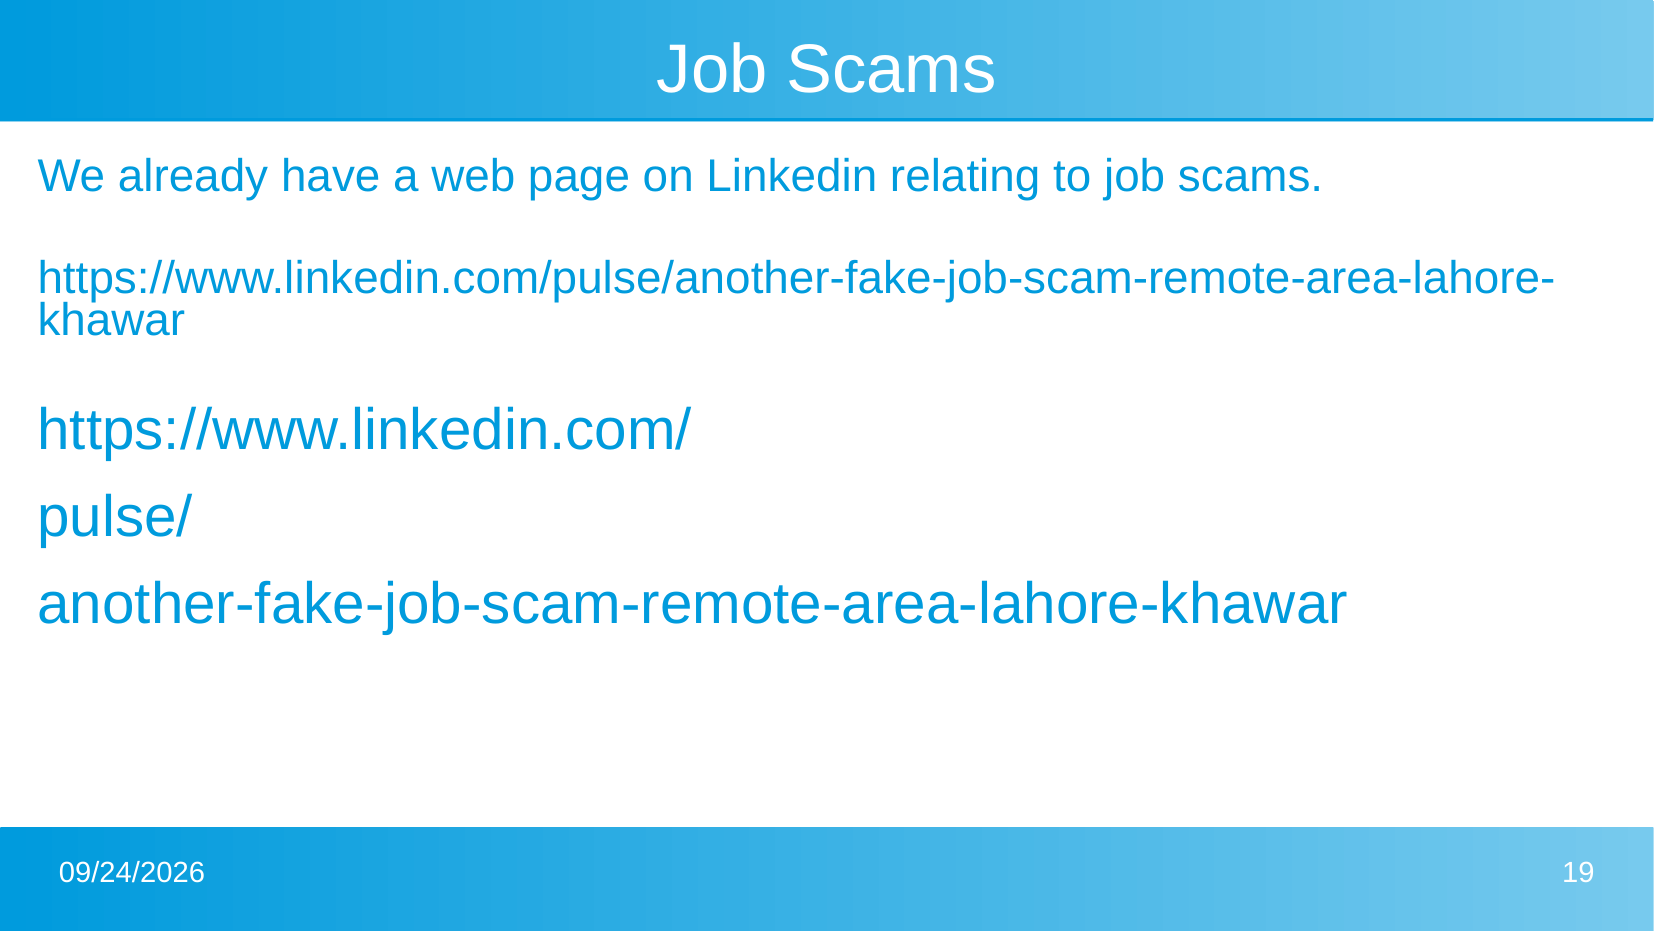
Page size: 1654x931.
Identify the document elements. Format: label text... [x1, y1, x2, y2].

title Job Scams [59, 29, 1595, 108]
list We already have a web page on Linkedin relating to job scams. https://www.linkedin.com/pulse/another-fake-job-scam-remote-area-lahore-khawar https://www.linkedin.com/ pulse/ another-fake-job-scam-remote-area-lahore-khawar [37, 150, 1576, 676]
